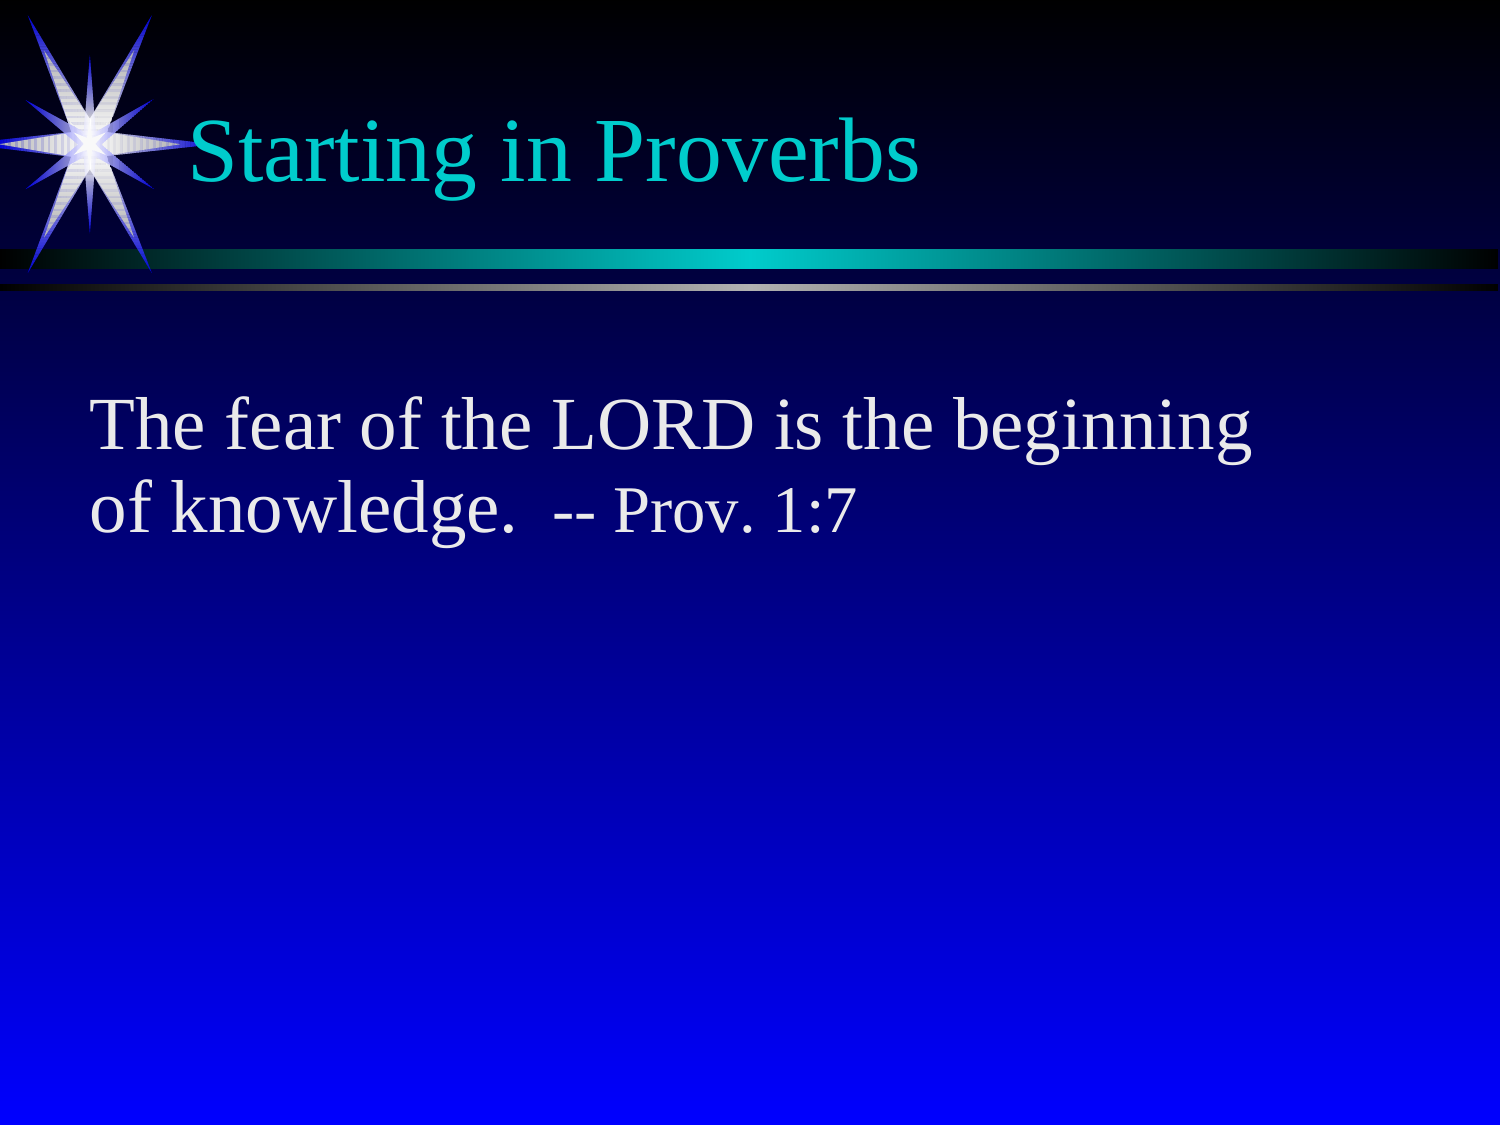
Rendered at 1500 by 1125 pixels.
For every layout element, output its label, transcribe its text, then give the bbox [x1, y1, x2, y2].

title Starting in Proverbs [187, 63, 1463, 237]
text_box The fear of the LORD is the beginning of knowledge. -- Prov. 1:7 [75, 375, 1313, 556]
